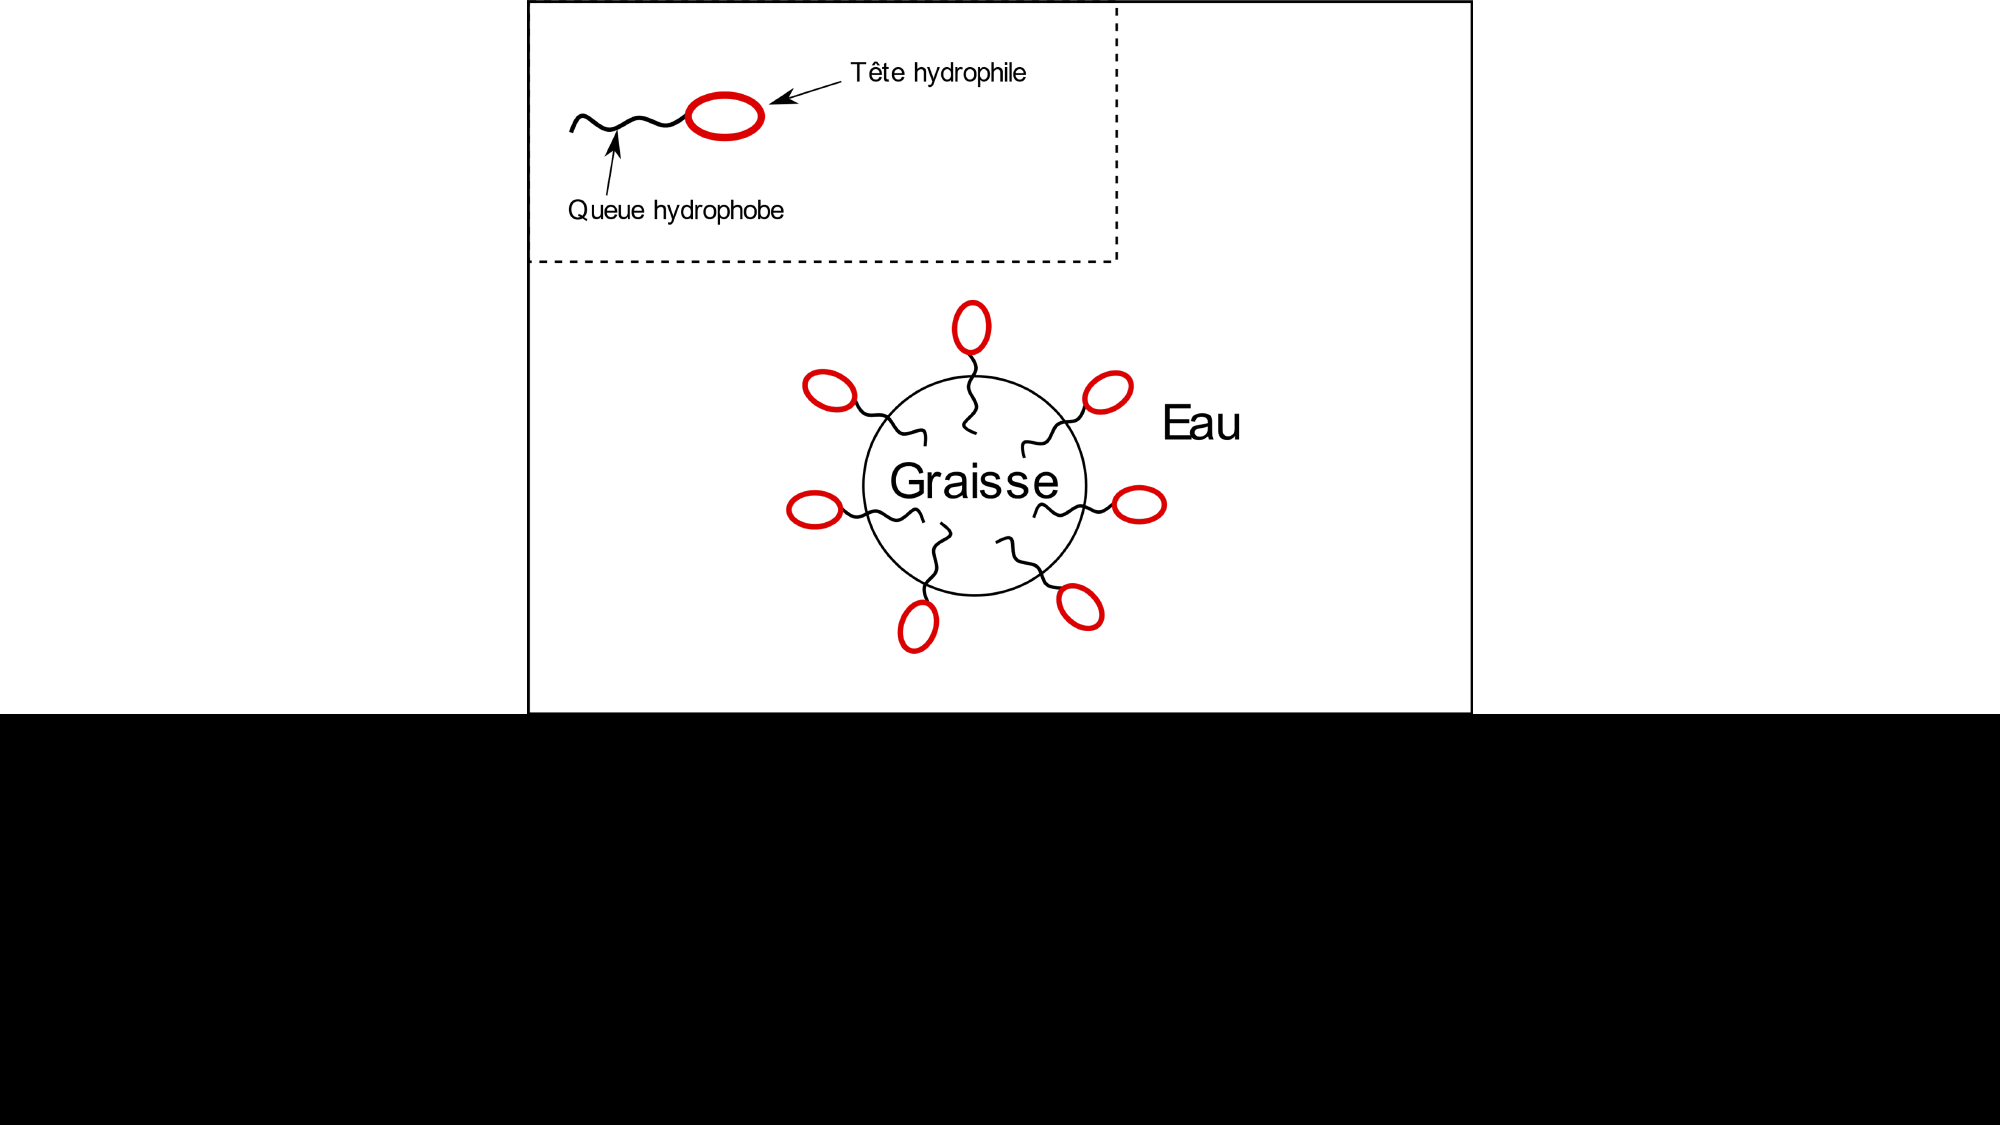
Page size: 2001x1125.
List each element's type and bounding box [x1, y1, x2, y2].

text_box [0, 714, 2000, 1125]
picture [527, 0, 1473, 714]
